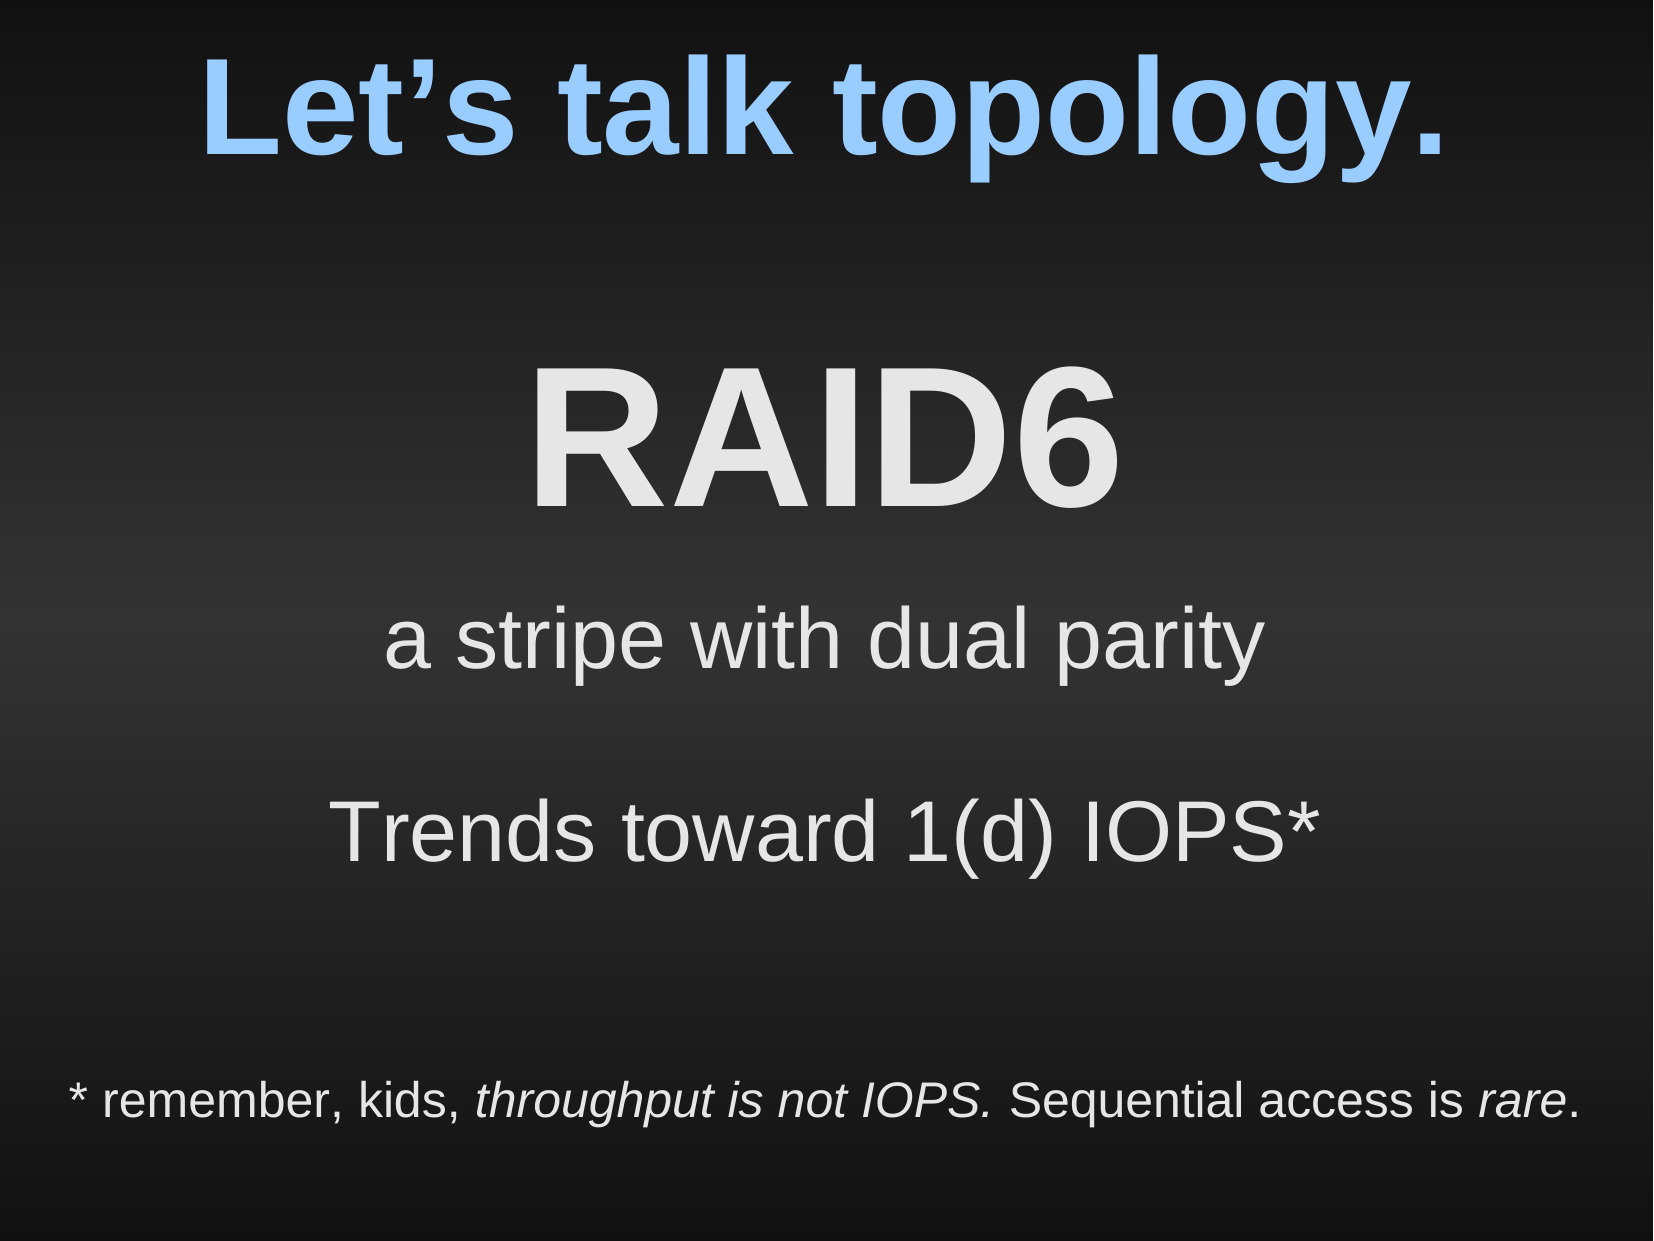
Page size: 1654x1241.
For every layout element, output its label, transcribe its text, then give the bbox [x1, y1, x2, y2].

title Let’s talk topology. [0, 2, 1651, 211]
title RAID6 a stripe with dual parity Trends toward 1(d) IOPS* * remember, kids, throughput is not IOPS. Sequential access is rare. [0, 212, 1651, 1241]
